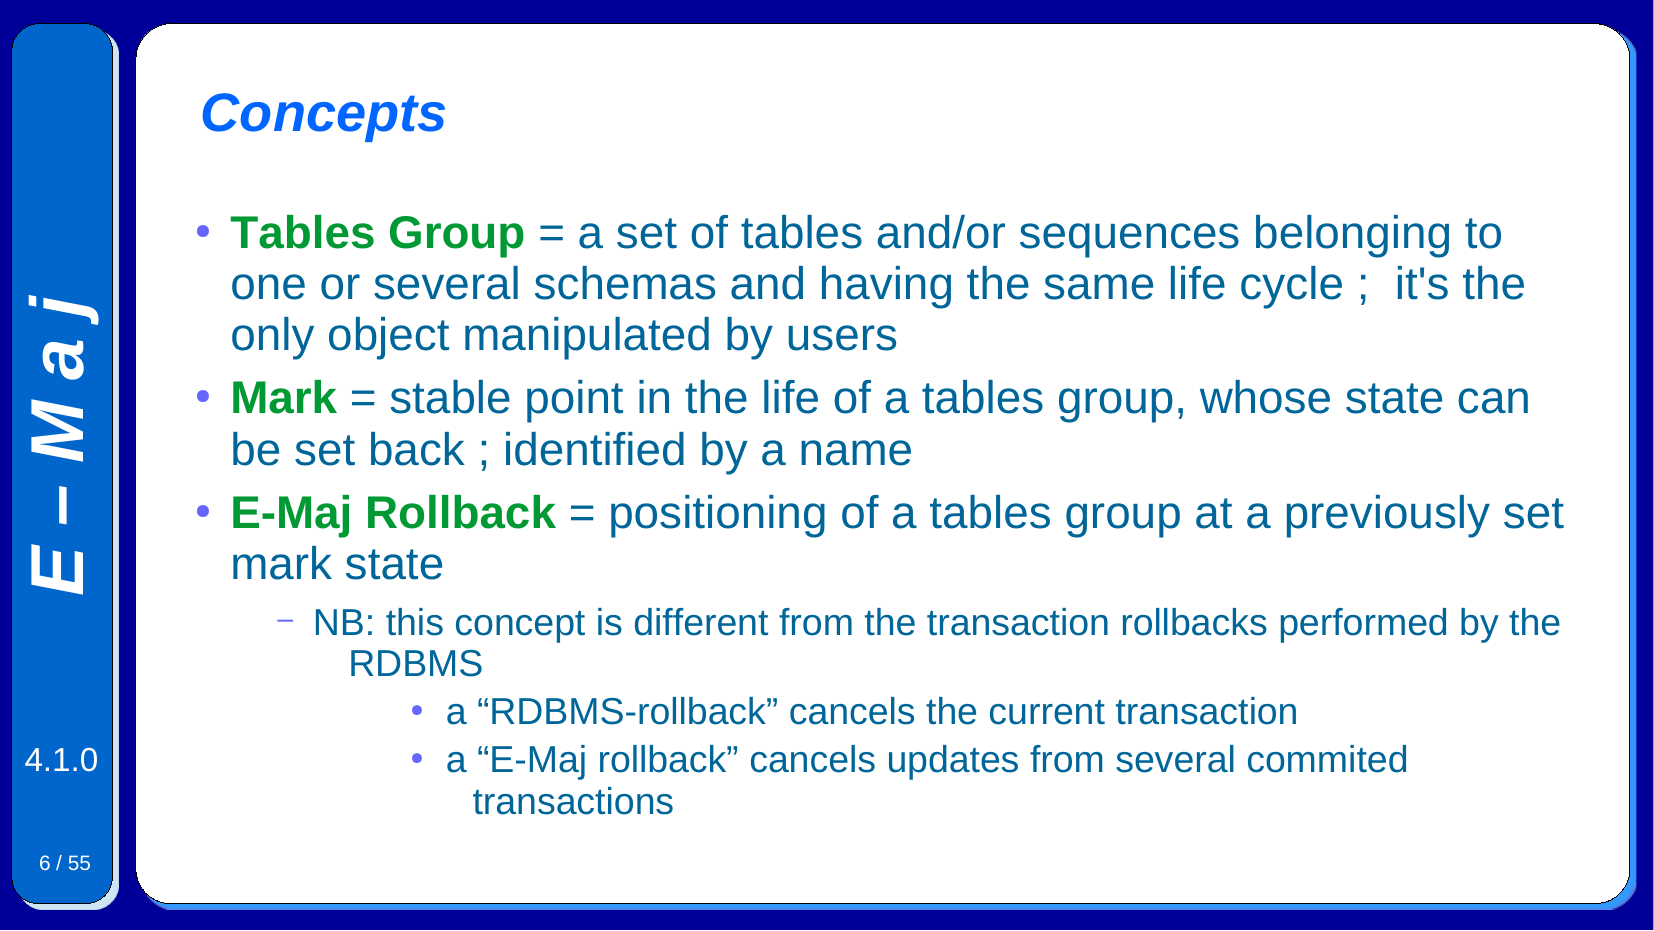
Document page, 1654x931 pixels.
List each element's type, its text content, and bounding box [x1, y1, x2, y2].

title Concepts [200, 34, 1575, 191]
list Tables Group = a set of tables and/or sequences belonging to one or several schemas and having the same life cycle ; it's the only object manipulated by users Mark = stable point in the life of a tables group, whose state can be set back ; identified by a name E-Maj Rollback = positioning of a tables group at a previously set mark state NB: this concept is different from the transaction rollbacks performed by the RDBMS a “RDBMS-rollback” cancels the current transaction a “E-Maj rollback” cancels updates from several commited transactions [177, 206, 1587, 827]
